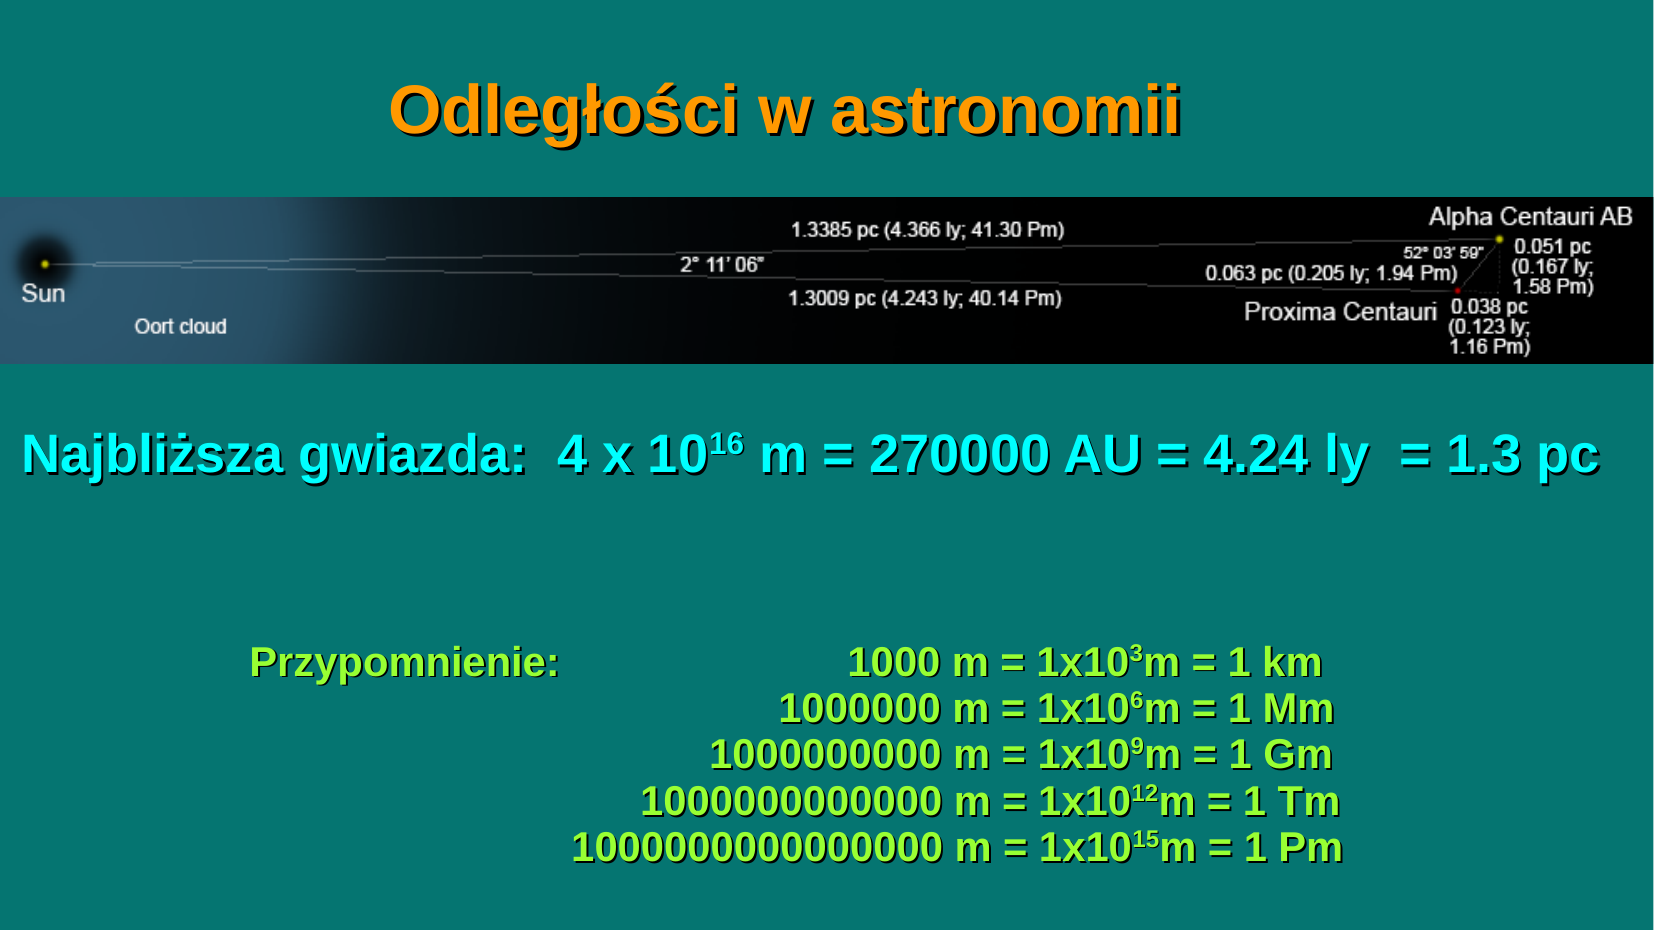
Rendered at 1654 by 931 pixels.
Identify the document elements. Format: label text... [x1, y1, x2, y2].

text_box Najbliższa gwiazda: 4 x 1016 m = 270000 AU = 4.24 ly = 1.3 pc [6, 416, 1641, 553]
title Odległości w astronomii [227, 32, 1344, 188]
text_box Przypomnienie: 1000 m = 1x103m = 1 km 1000000 m = 1x106m = 1 Mm 1000000000 m = 1x109m = 1 Gm 1000000000000 m = 1x1012m = 1 Tm 1000000000000000 m = 1x1015m = 1 Pm [234, 630, 1409, 888]
picture [0, 197, 1654, 364]
